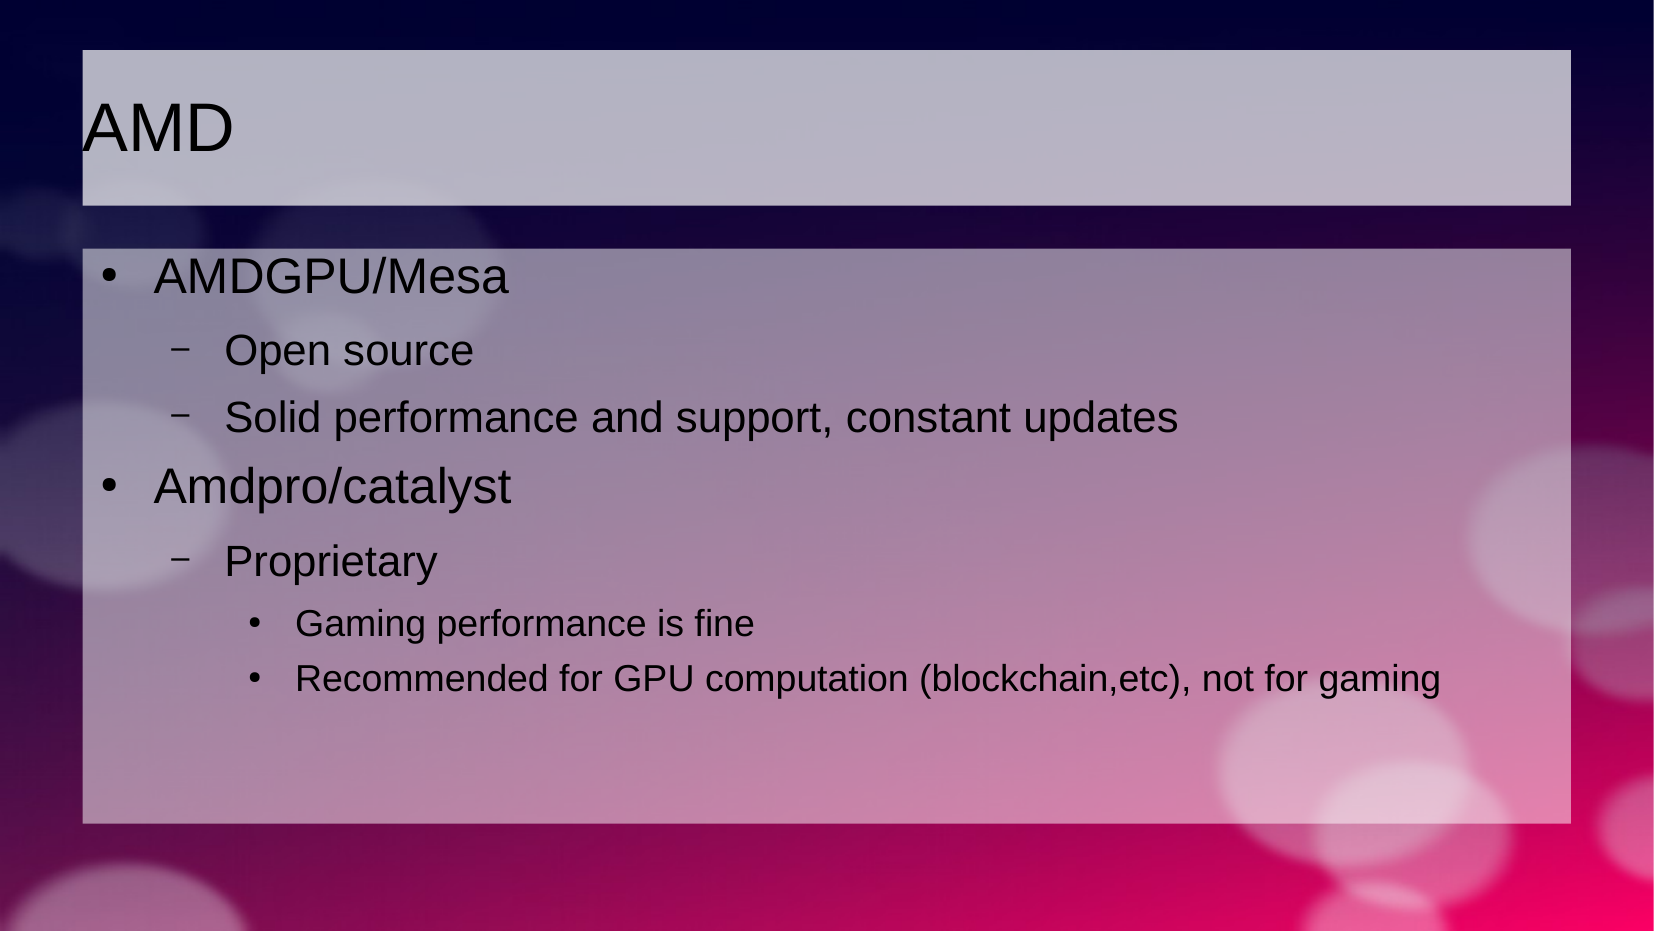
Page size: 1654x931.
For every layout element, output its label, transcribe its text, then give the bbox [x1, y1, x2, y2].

list AMDGPU/Mesa Open source Solid performance and support, constant updates Amdpro/catalyst Proprietary Gaming performance is fine Recommended for GPU computation (blockchain,etc), not for gaming [82, 248, 1571, 824]
picture [0, 0, 1654, 931]
title AMD [82, 50, 1571, 206]
